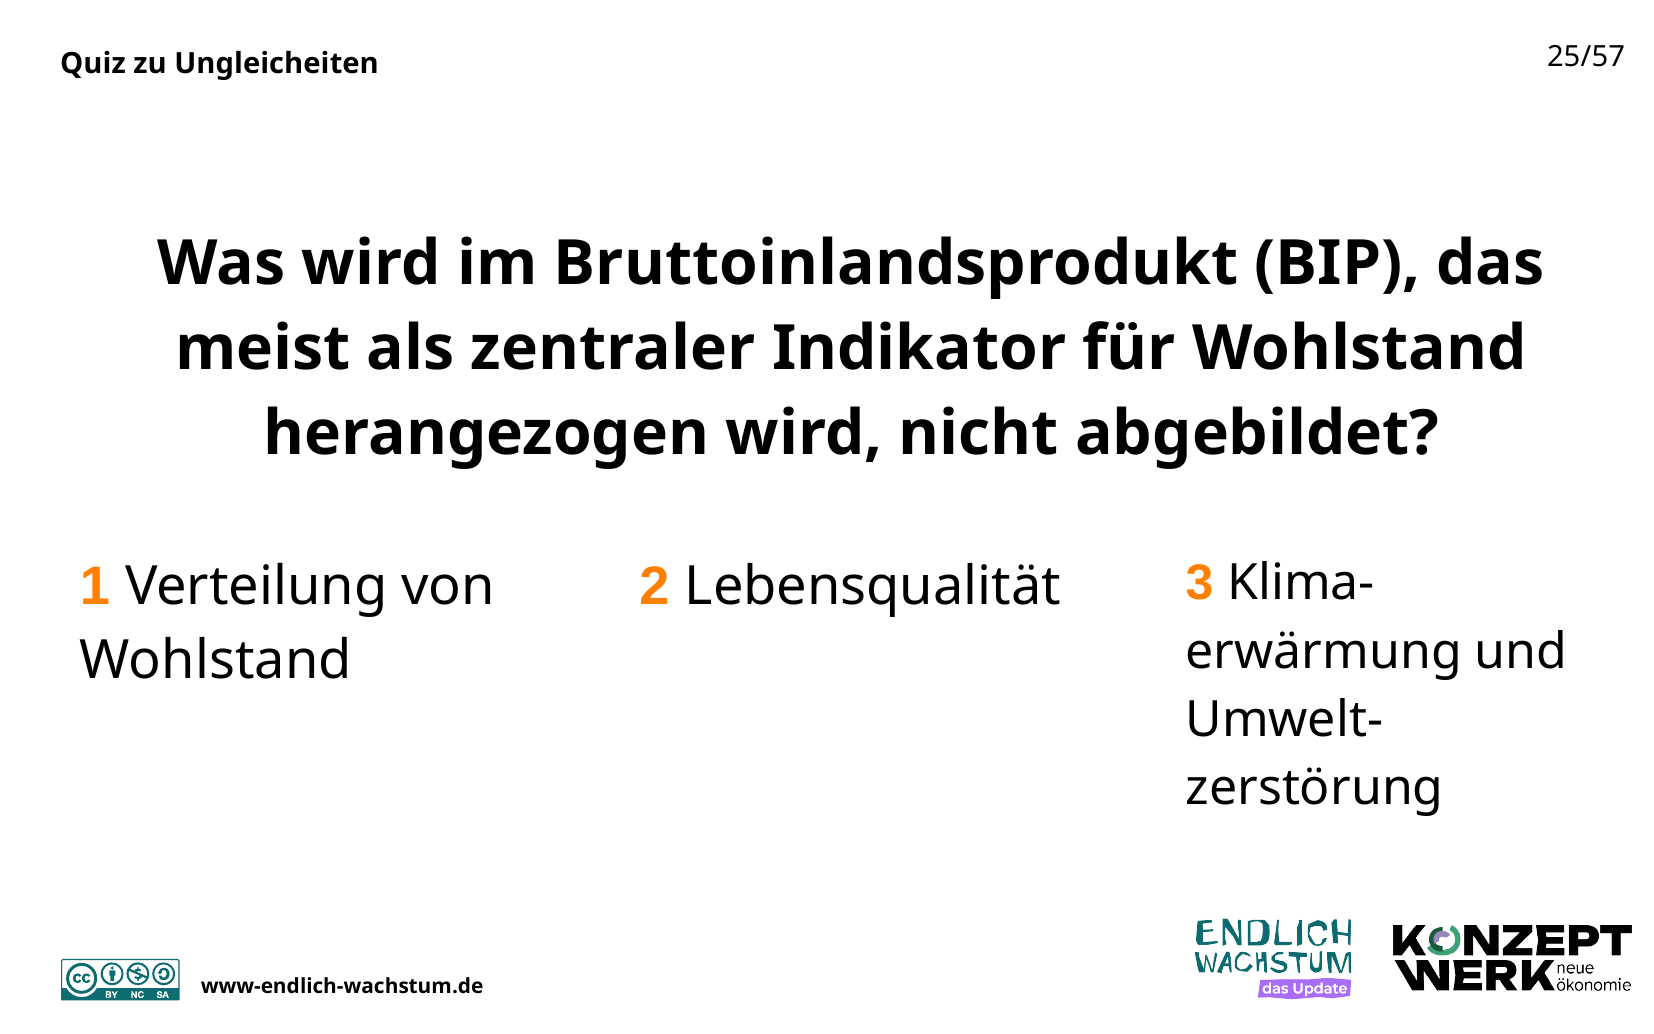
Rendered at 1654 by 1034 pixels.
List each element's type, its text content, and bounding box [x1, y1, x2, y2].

text_box 2 Lebensqualität [553, 538, 1094, 747]
title Was wird im Bruttoinlandsprodukt (BIP), das meist als zentraler Indikator für Wohlstand herangezogen wird, nicht abgebildet? [107, 80, 1596, 610]
text_box 3 Klima-erwärmung und Umwelt-zerstörung [1099, 538, 1595, 779]
picture [1176, 900, 1374, 1011]
text_box 1 Verteilung von Wohlstand [0, 538, 517, 796]
picture [1387, 917, 1636, 997]
